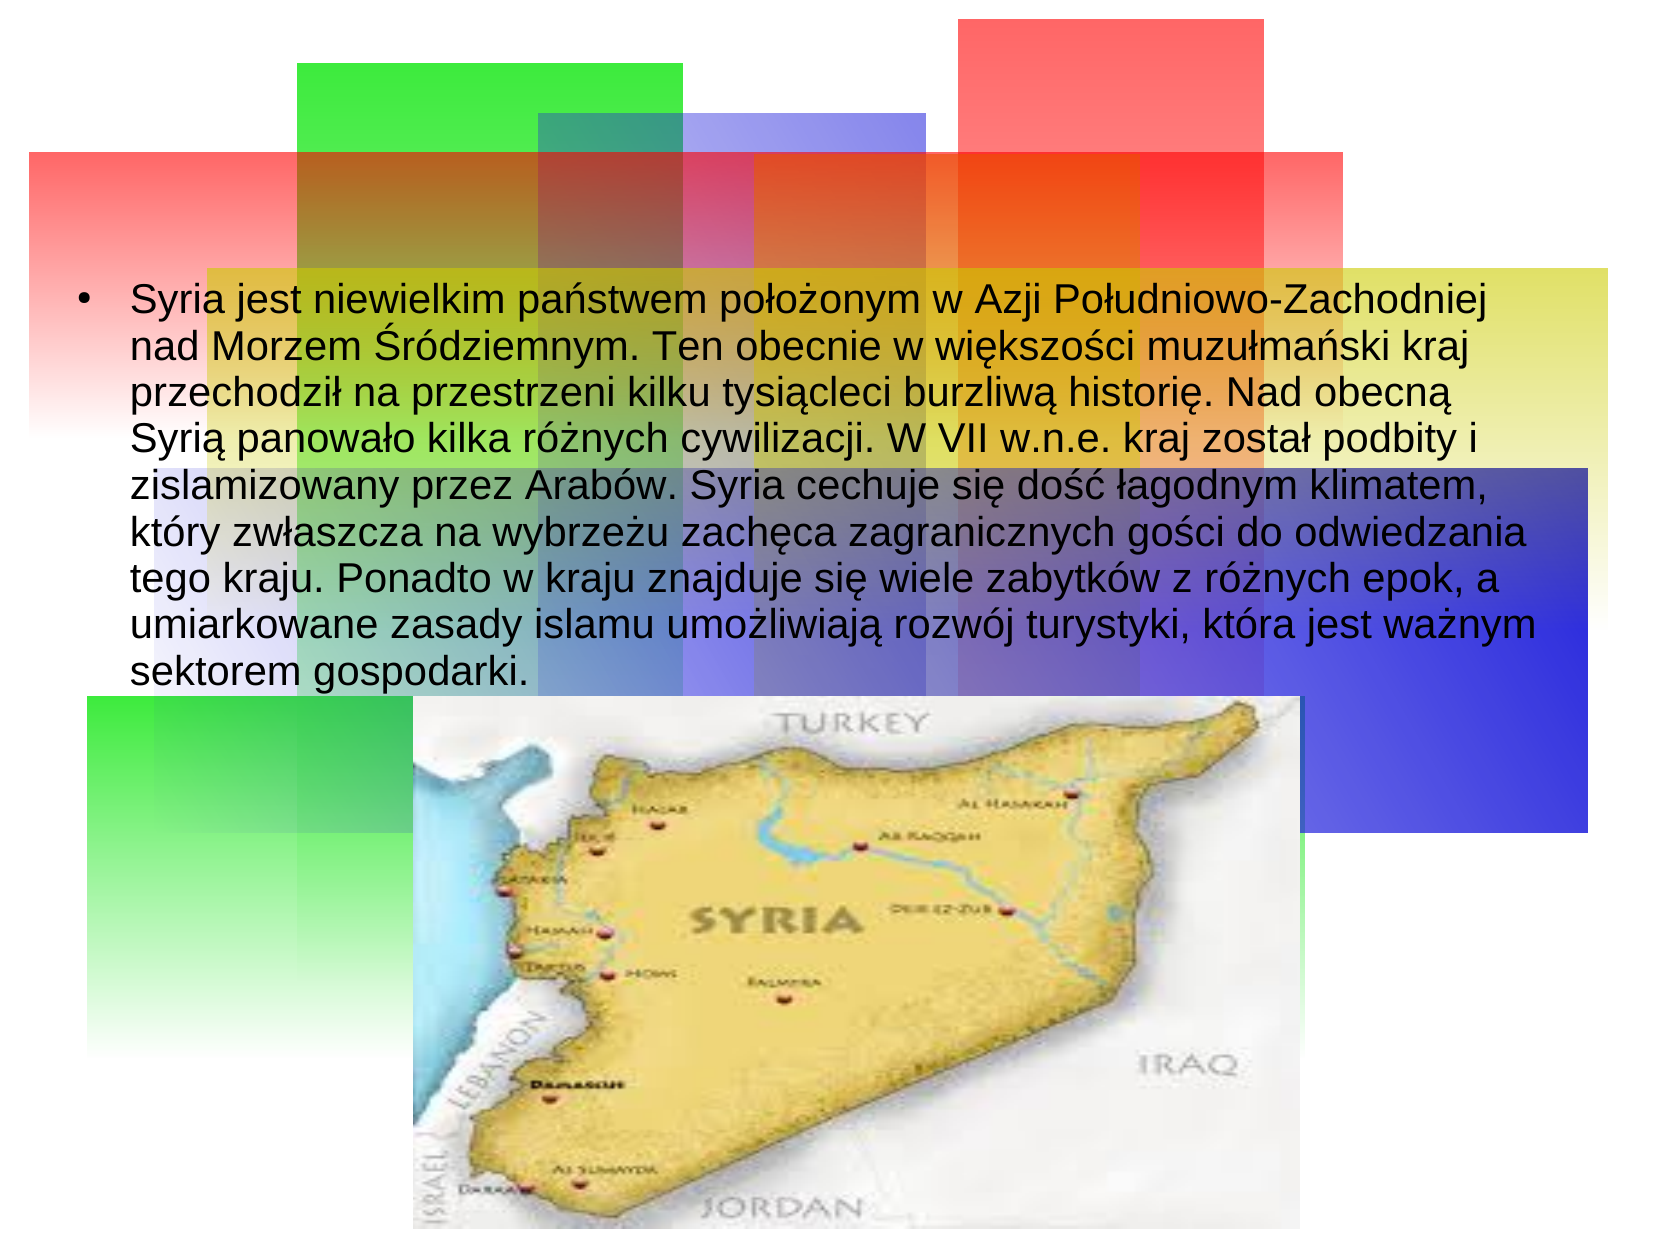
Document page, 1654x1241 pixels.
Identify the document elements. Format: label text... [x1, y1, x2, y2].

picture [413, 697, 1300, 1229]
list Syria jest niewielkim państwem położonym w Azji Południowo-Zachodniej nad Morzem Śródziemnym. Ten obecnie w większości muzułmański kraj przechodził na przestrzeni kilku tysiącleci burzliwą historię. Nad obecną Syrią panowało kilka różnych cywilizacji. W VII w.n.e. kraj został podbity i zislamizowany przez Arabów. Syria cechuje się dość łagodnym klimatem, który zwłaszcza na wybrzeżu zachęca zagranicznych gości do odwiedzania tego kraju. Ponadto w kraju znajduje się wiele zabytków z różnych epok, a umiarkowane zasady islamu umożliwiają rozwój turystyki, która jest ważnym sektorem gospodarki. [59, 275, 1548, 697]
